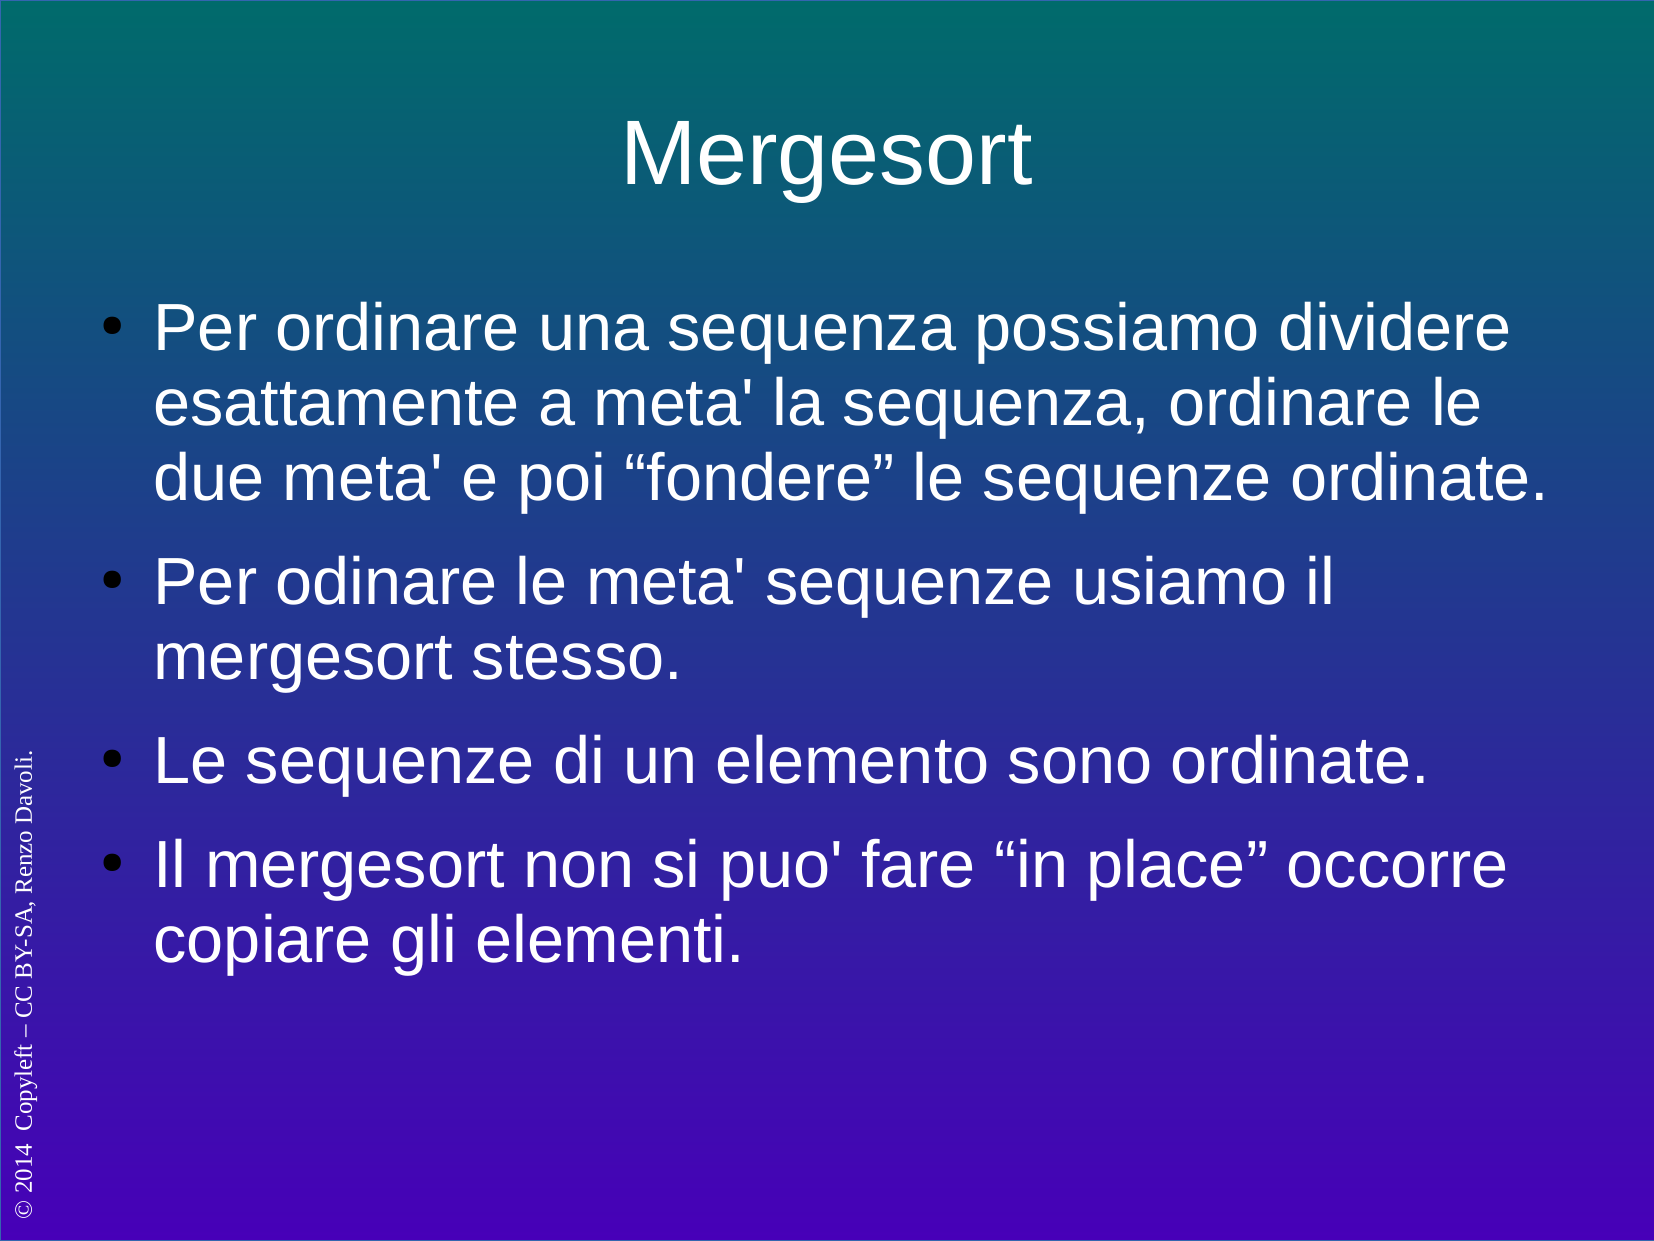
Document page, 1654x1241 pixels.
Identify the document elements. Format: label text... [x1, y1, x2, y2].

list Per ordinare una sequenza possiamo dividere esattamente a meta' la sequenza, ordinare le due meta' e poi “fondere” le sequenze ordinate. Per odinare le meta' sequenze usiamo il mergesort stesso. Le sequenze di un elemento sono ordinate. Il mergesort non si puo' fare “in place” occorre copiare gli elementi. [82, 290, 1571, 1010]
title Mergesort [82, 49, 1571, 257]
